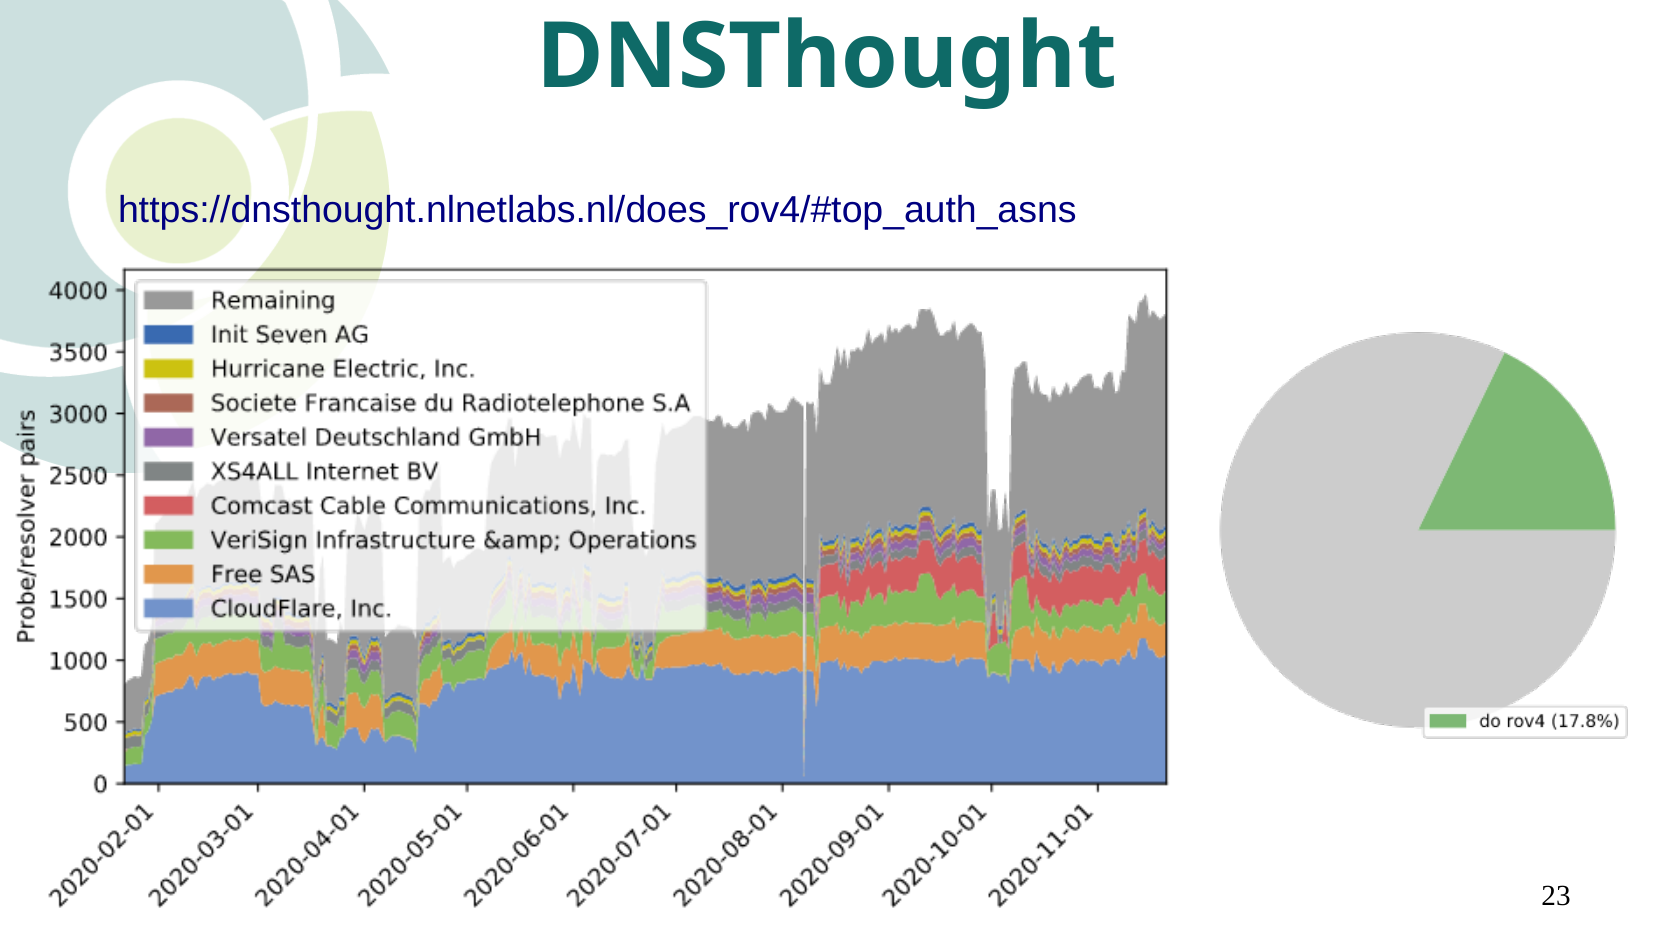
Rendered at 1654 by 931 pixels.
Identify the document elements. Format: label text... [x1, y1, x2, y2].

title DNSThought [82, 8, 1571, 221]
picture [0, 245, 1654, 929]
text_box https://dnsthought.nlnetlabs.nl/does_rov4/#top_auth_asns [118, 188, 1205, 234]
